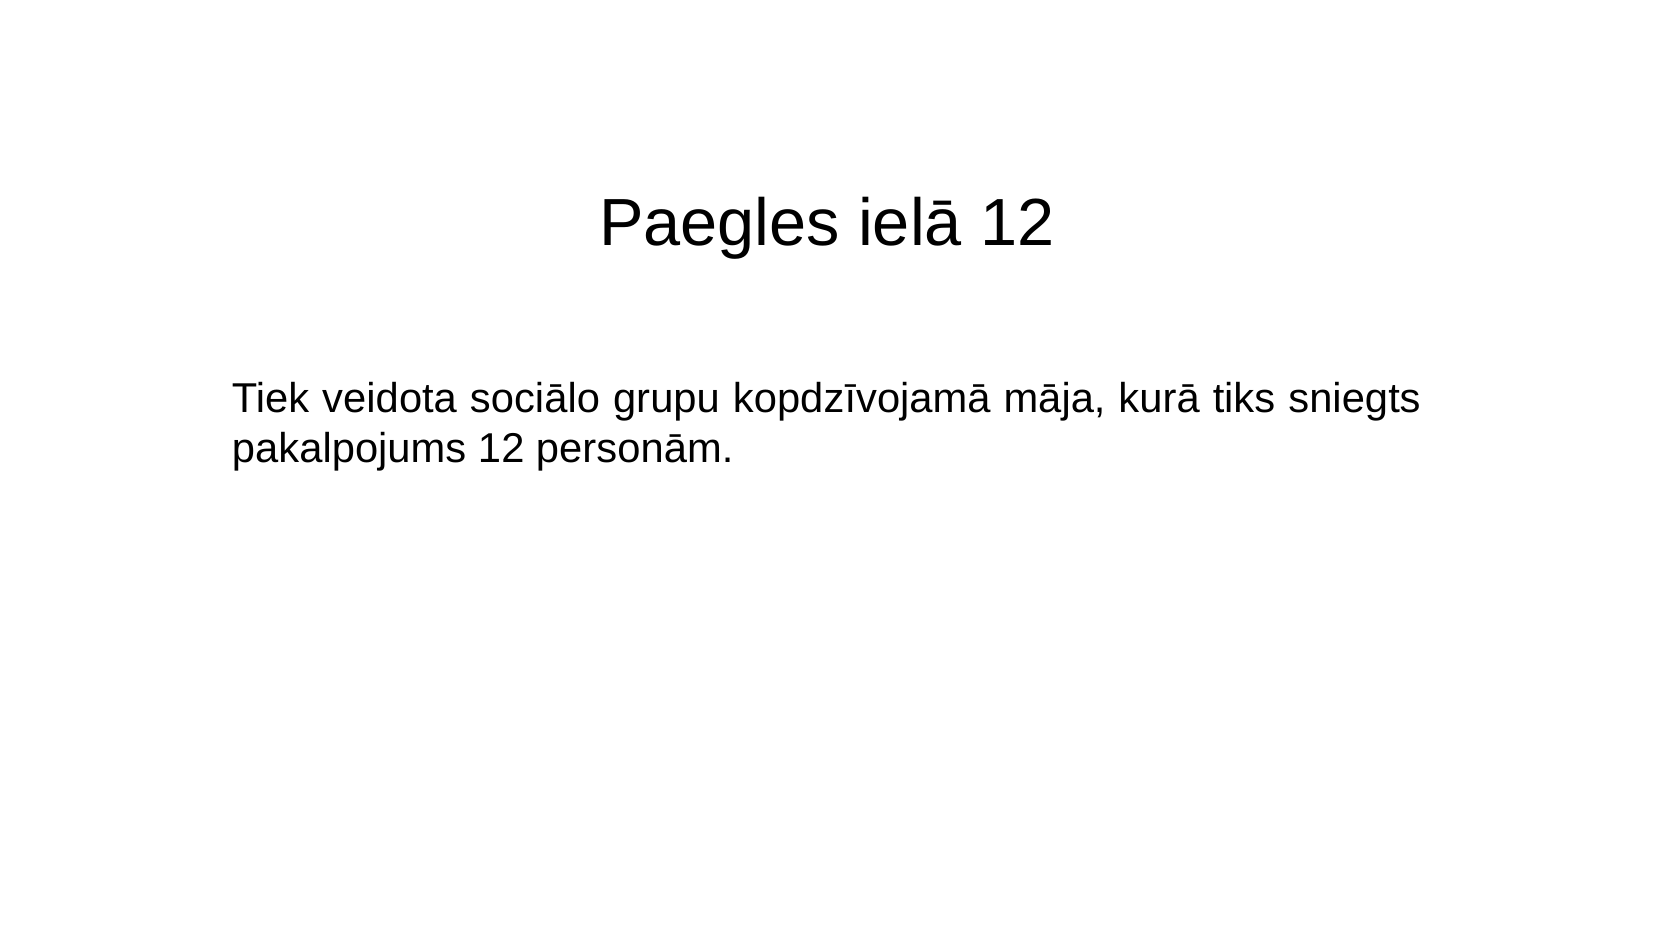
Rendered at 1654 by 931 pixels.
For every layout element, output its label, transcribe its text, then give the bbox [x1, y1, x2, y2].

title Paegles ielā 12 [206, 152, 1447, 259]
subtitle Tiek veidota sociālo grupu kopdzīvojamā māja, kurā tiks sniegts pakalpojums 12 personām. [206, 370, 1447, 714]
